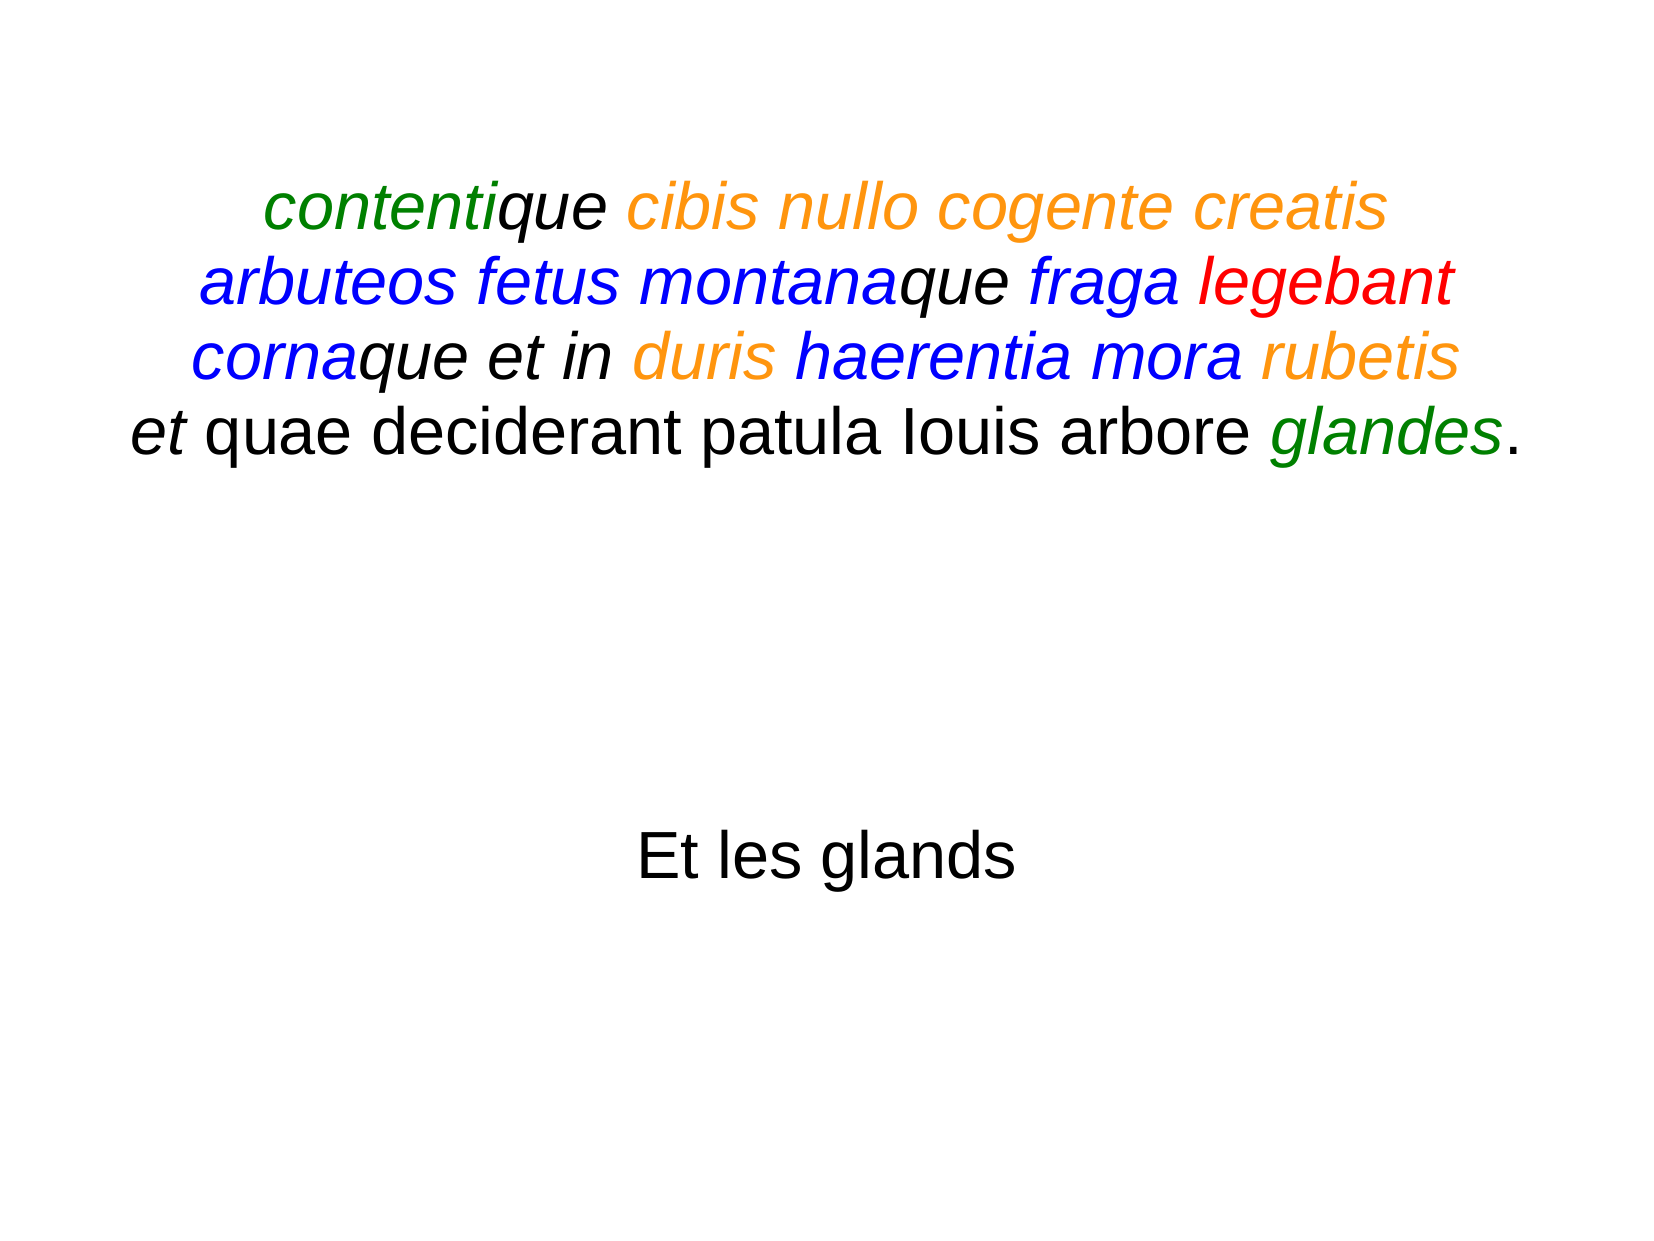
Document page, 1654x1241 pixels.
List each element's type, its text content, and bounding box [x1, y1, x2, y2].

subtitle Et les glands [82, 602, 1571, 1109]
title contentique cibis nullo cogente creatis arbuteos fetus montanaque fraga legebant cornaque et in duris haerentia mora rubetis et quae deciderant patula Iouis arbore glandes. [47, 35, 1607, 603]
